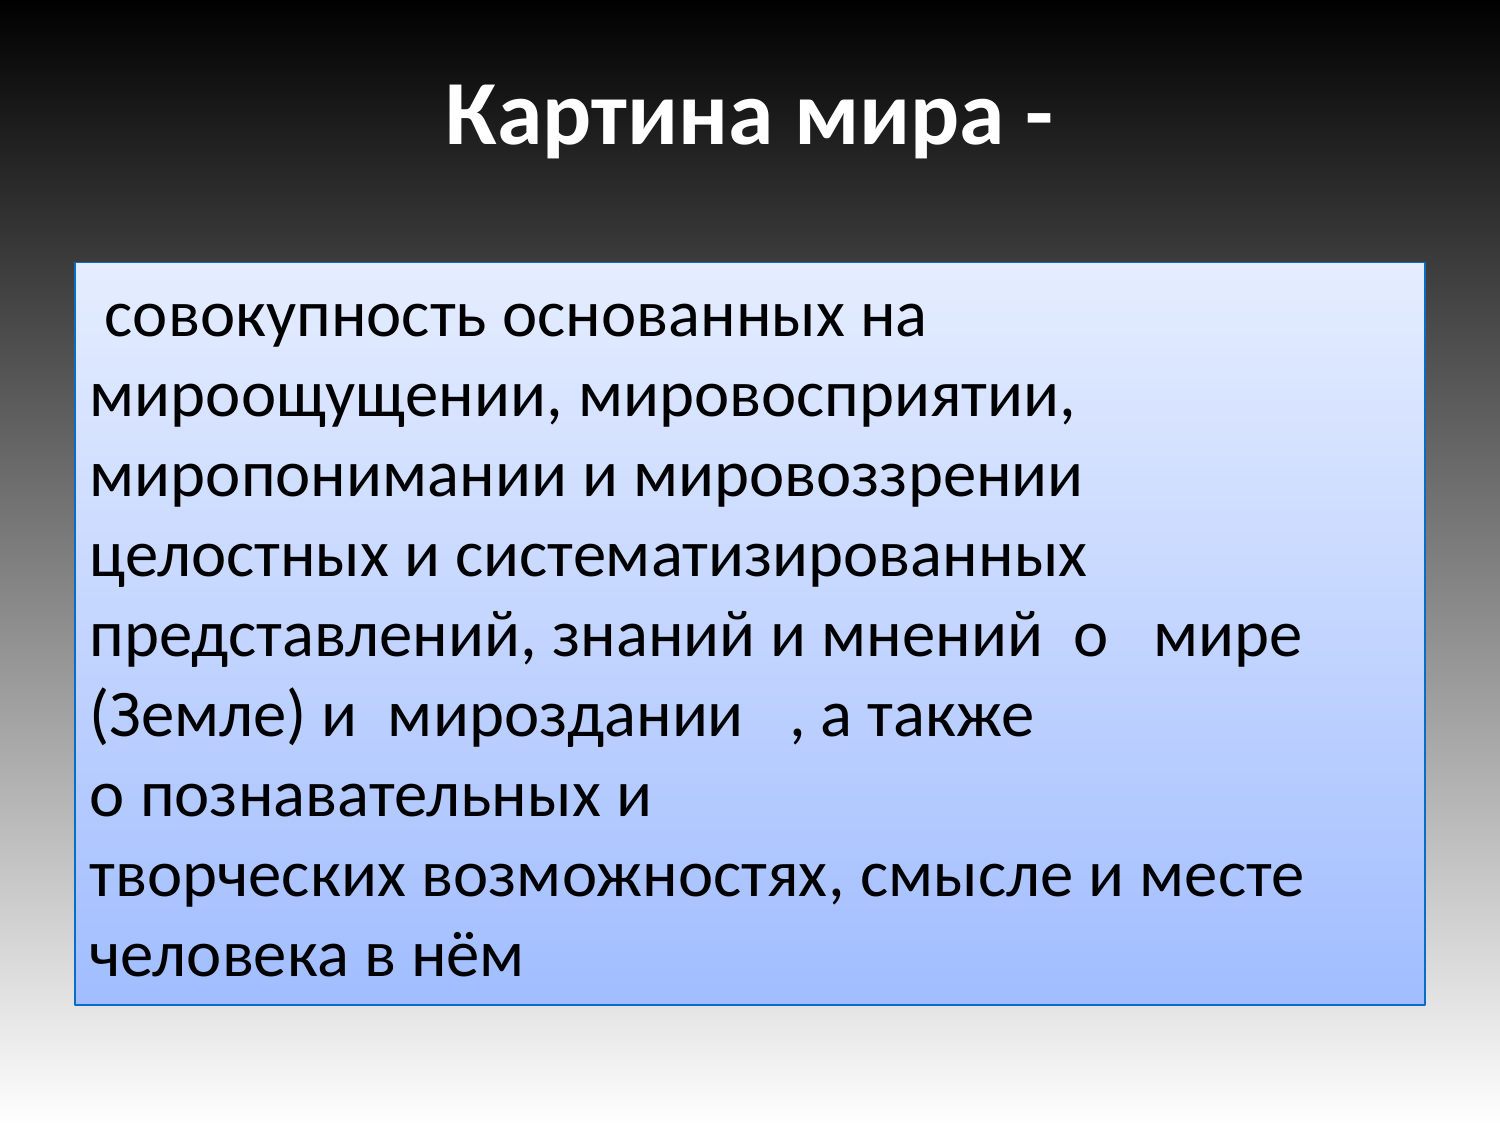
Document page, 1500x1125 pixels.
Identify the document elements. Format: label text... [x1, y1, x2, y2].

title Картина мира - [75, 45, 1425, 233]
list совокупность основанных на мироощущении, мировосприятии, миропонимании и мировоззрении целостных и систематизированных представлений, знаний и мнений о мире (Земле) и мироздании , а также о познавательных и творческих возможностях, смысле и месте человека в нём [75, 262, 1425, 1005]
